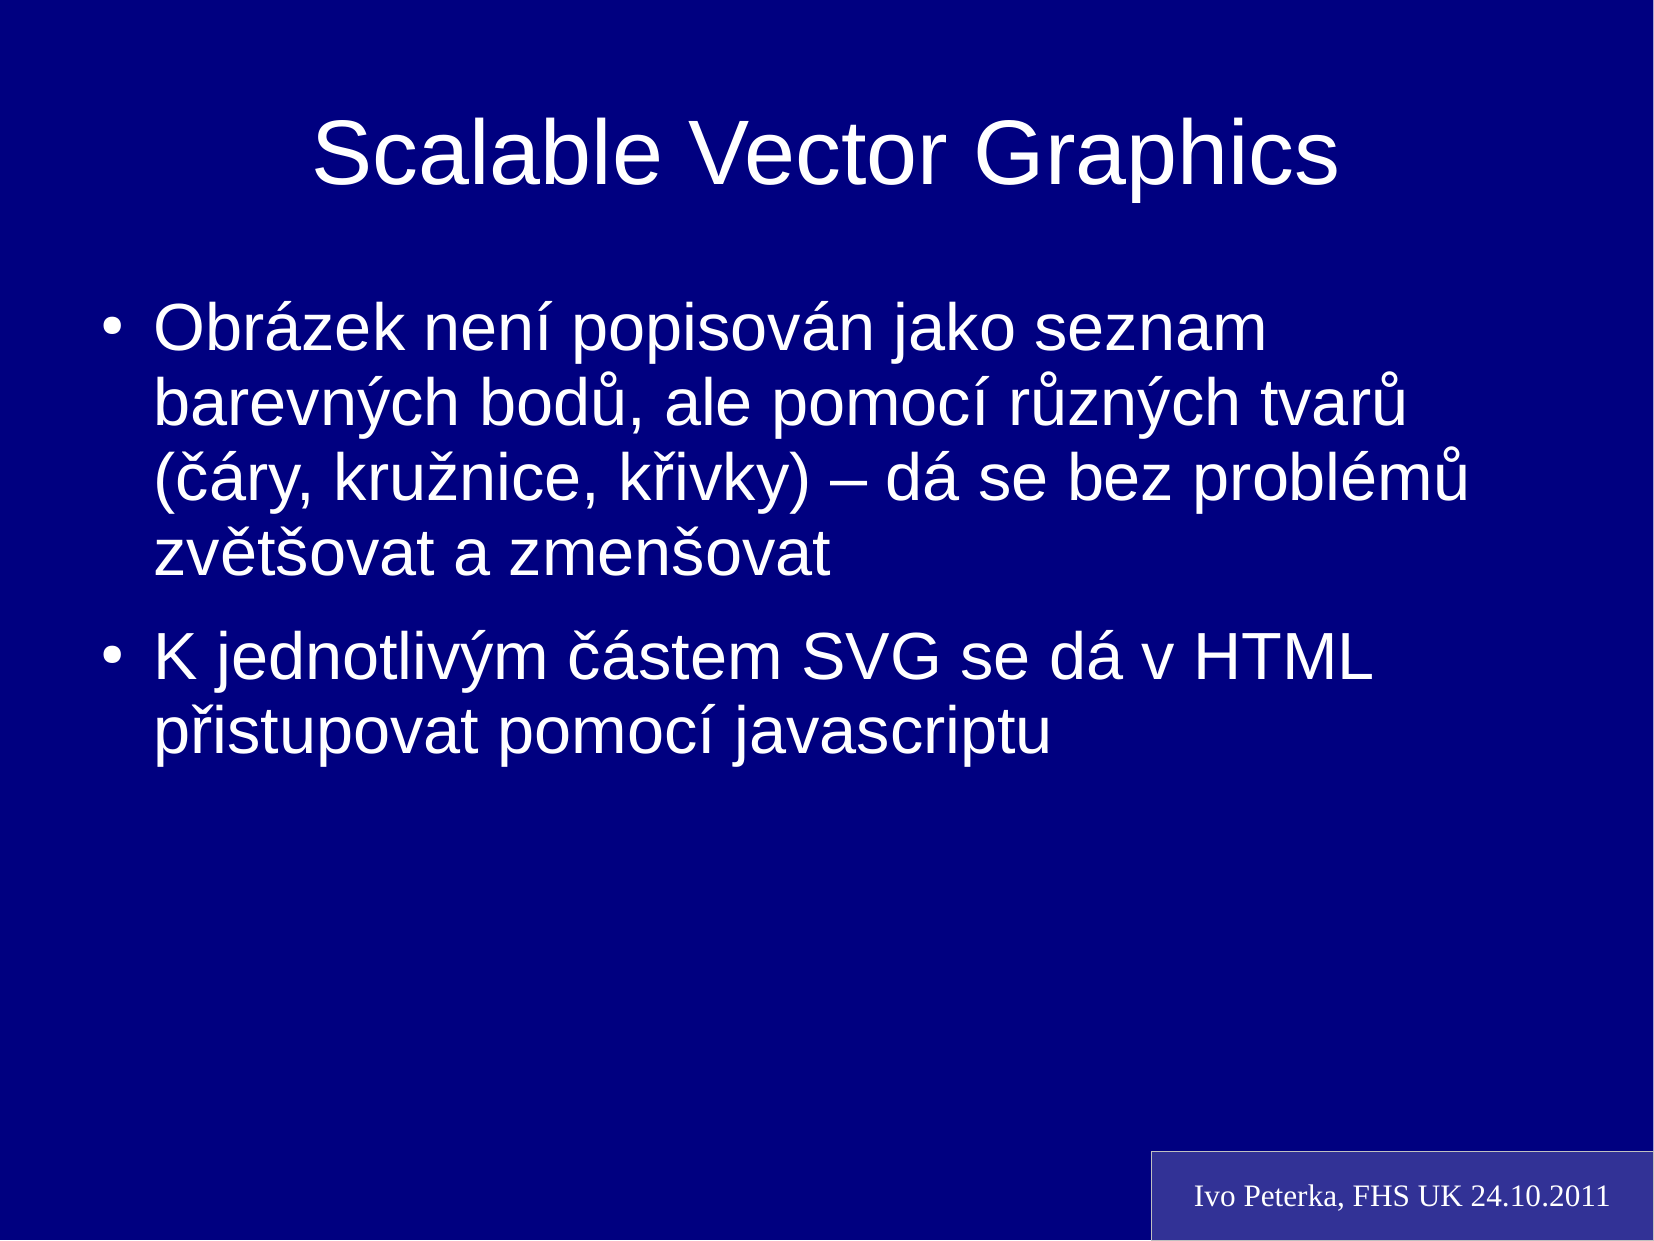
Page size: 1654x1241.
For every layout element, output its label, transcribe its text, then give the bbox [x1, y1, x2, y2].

title Scalable Vector Graphics [82, 56, 1571, 250]
list Obrázek není popisován jako seznam barevných bodů, ale pomocí různých tvarů (čáry, kružnice, křivky) – dá se bez problémů zvětšovat a zmenšovat K jednotlivým částem SVG se dá v HTML přistupovat pomocí javascriptu [82, 290, 1571, 1094]
